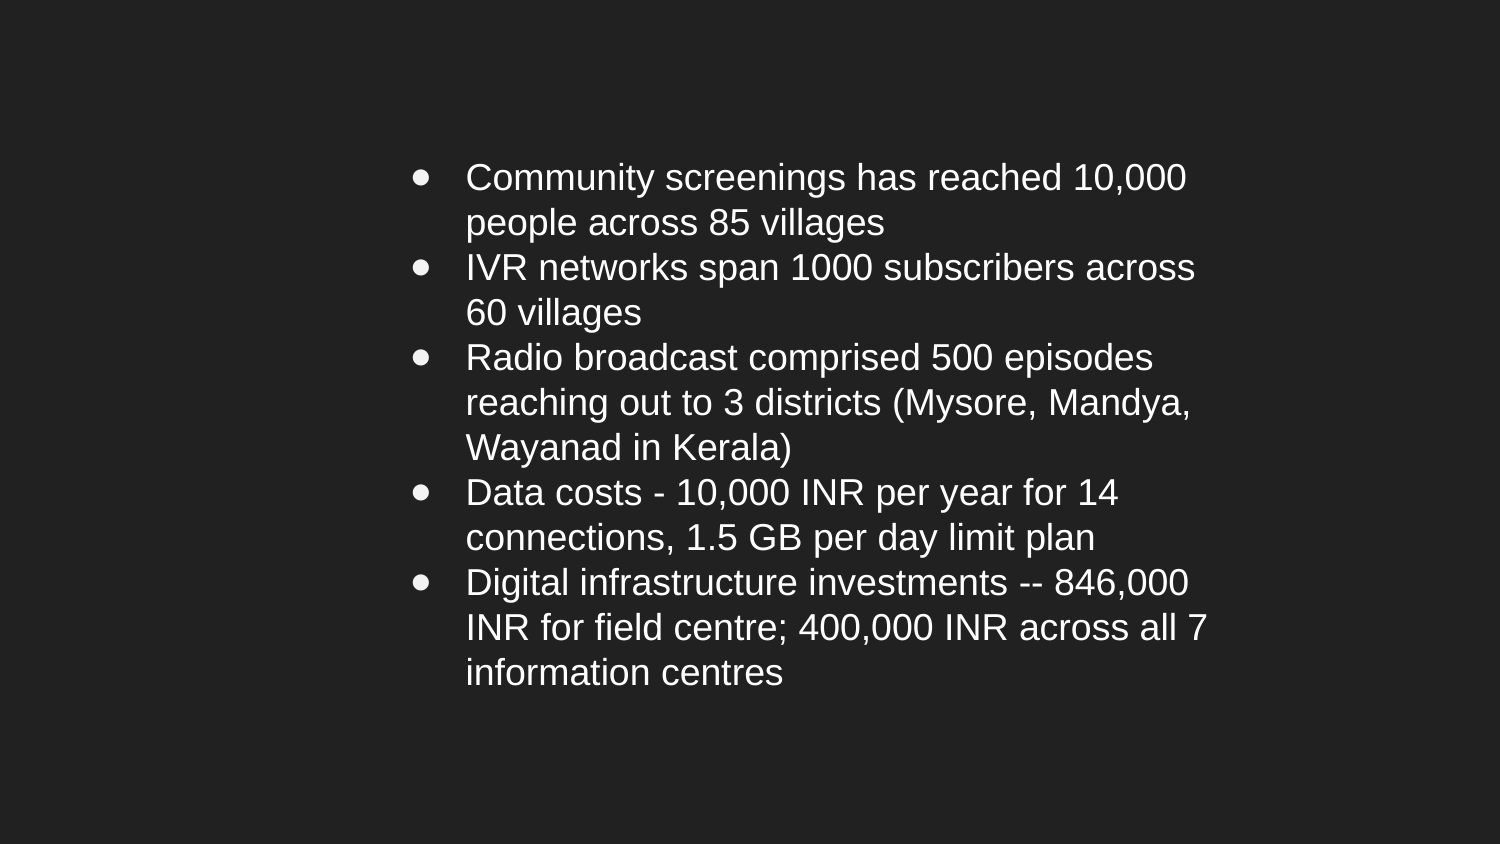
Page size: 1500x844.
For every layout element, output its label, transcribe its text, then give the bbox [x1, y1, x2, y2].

text_box Community screenings has reached 10,000 people across 85 villages IVR networks span 1000 subscribers across 60 villages Radio broadcast comprised 500 episodes reaching out to 3 districts (Mysore, Mandya, Wayanad in Kerala) Data costs - 10,000 INR per year for 14 connections, 1.5 GB per day limit plan Digital infrastructure investments -- 846,000 INR for field centre; 400,000 INR across all 7 information centres [375, 219, 1252, 582]
